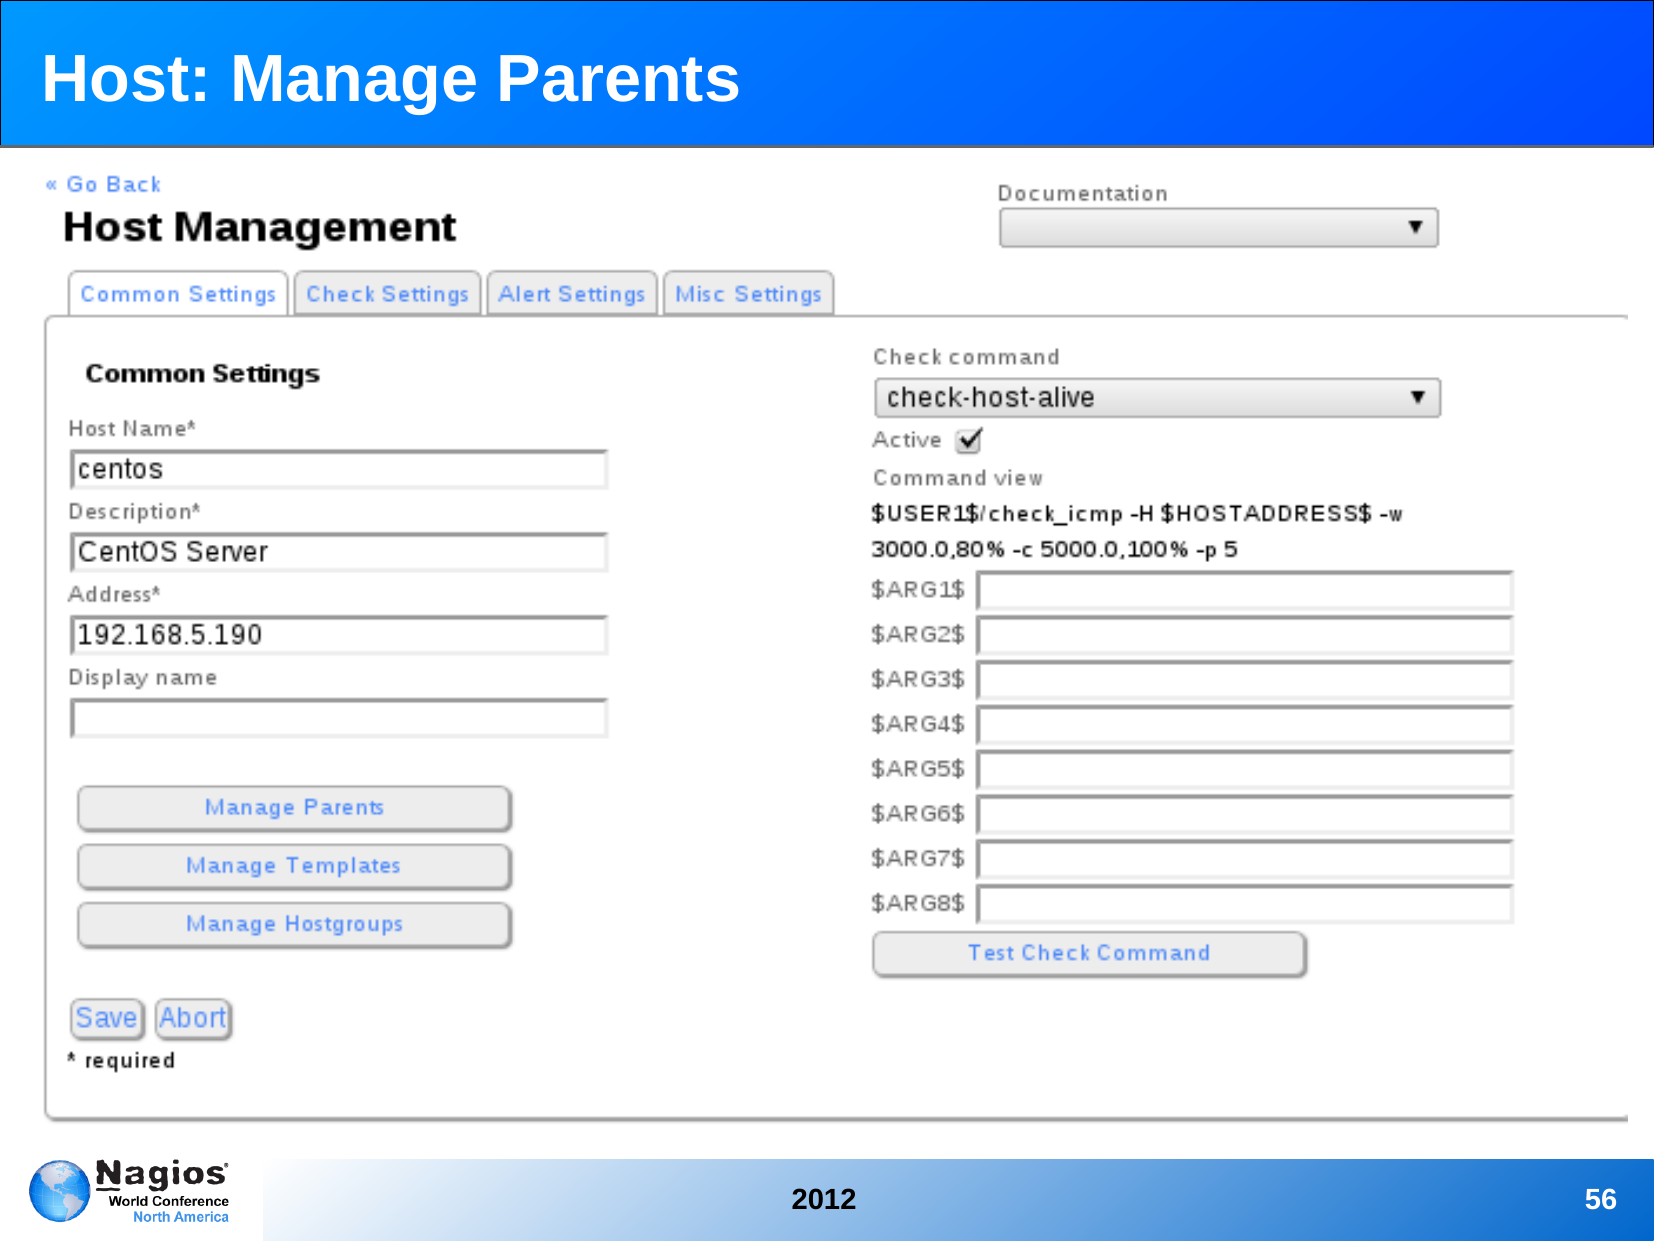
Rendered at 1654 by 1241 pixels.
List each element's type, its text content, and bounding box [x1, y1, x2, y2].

picture [19, 161, 1628, 1131]
picture [29, 1159, 229, 1235]
title Host: Manage Parents [41, 36, 1491, 120]
